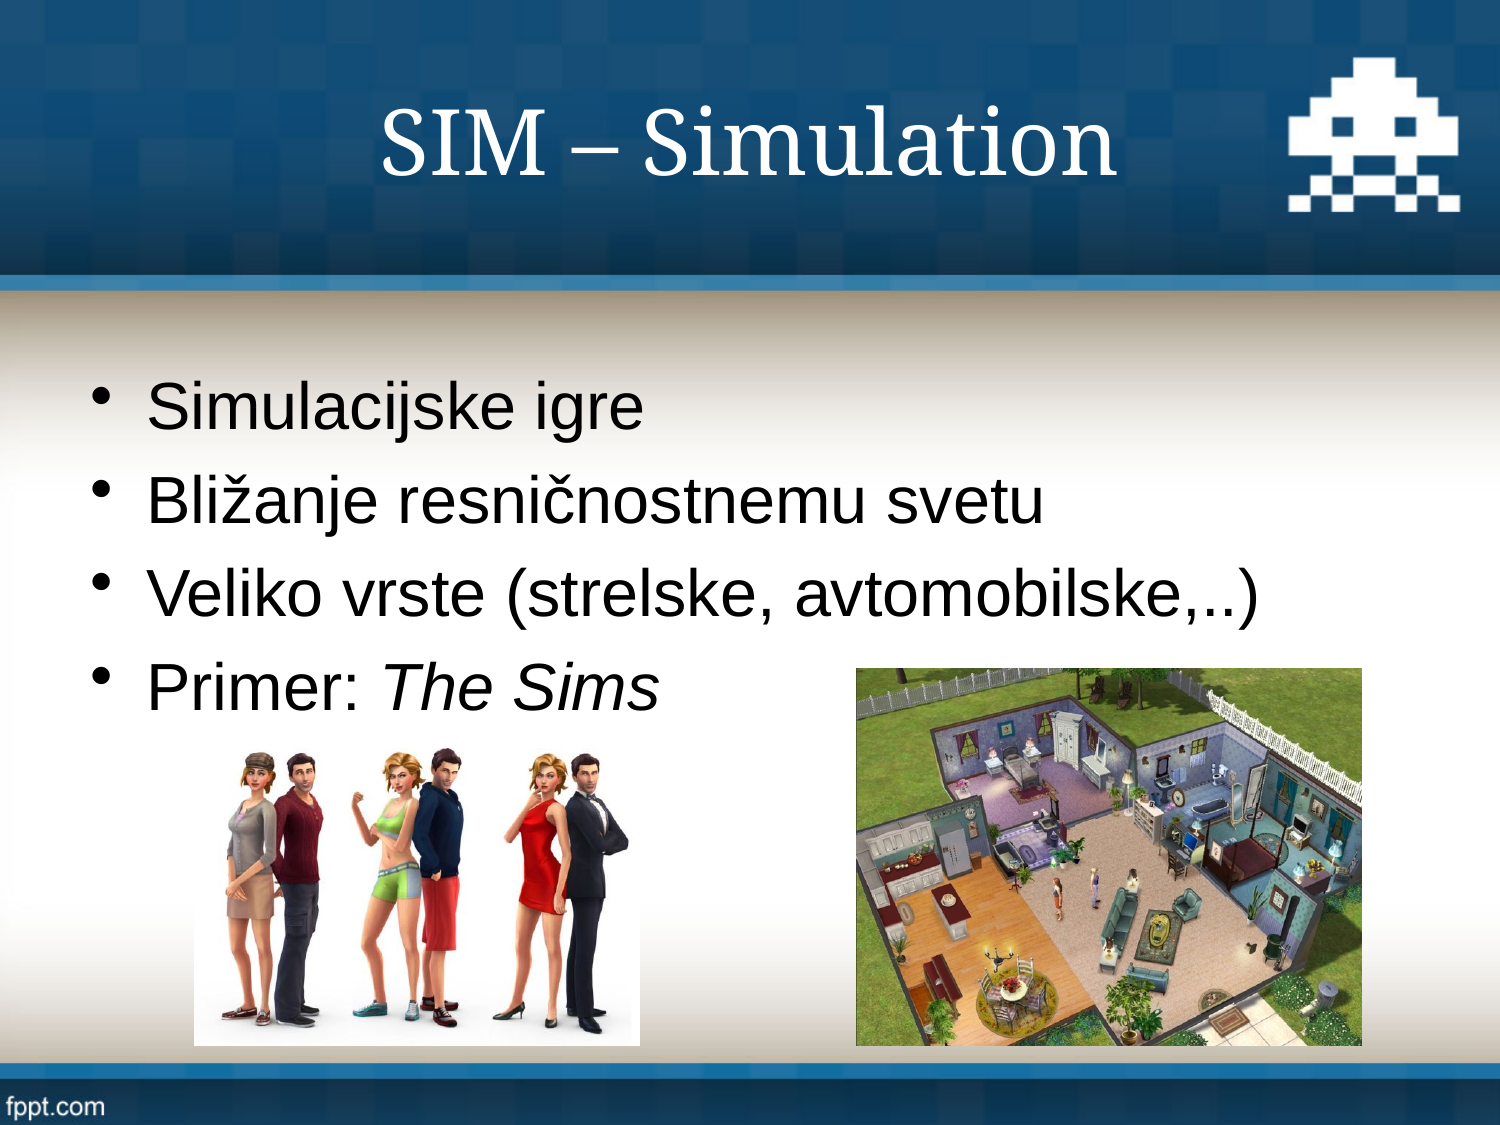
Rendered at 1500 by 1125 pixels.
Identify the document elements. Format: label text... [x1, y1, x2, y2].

list Simulacijske igre Bližanje resničnostnemu svetu Veliko vrste (strelske, avtomobilske,..) Primer: The Sims [75, 262, 1425, 1005]
title SIM – Simulation [75, 45, 1425, 233]
picture [0, 0, 1500, 1125]
